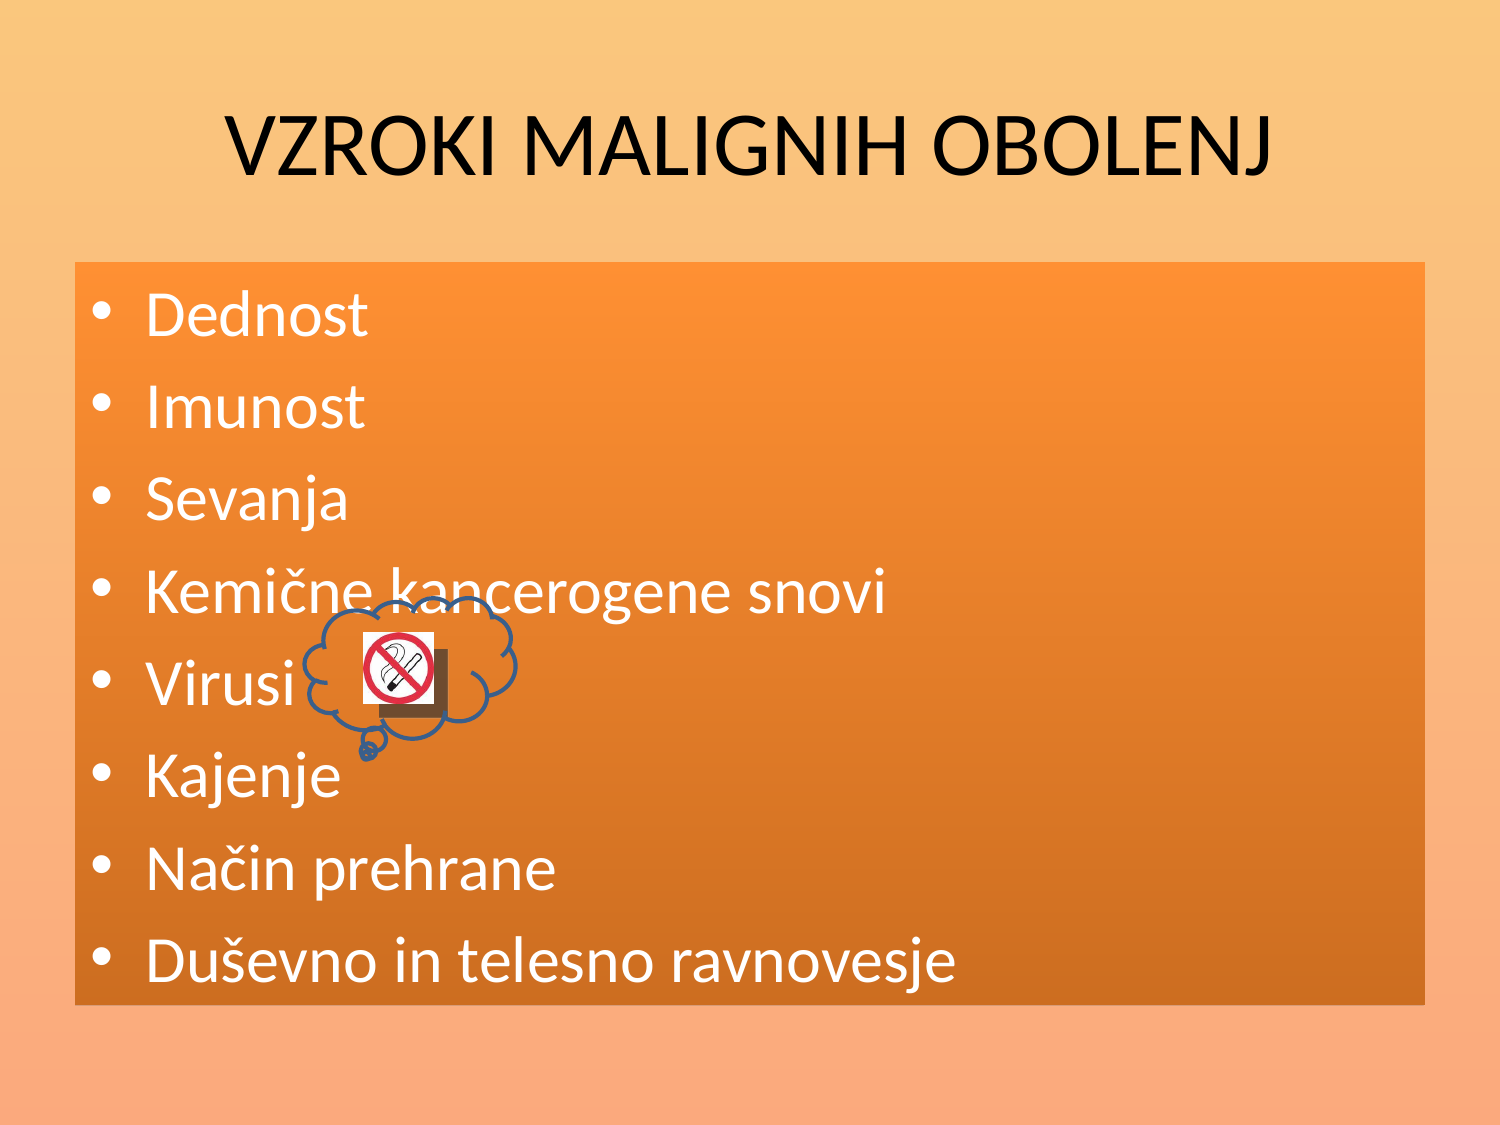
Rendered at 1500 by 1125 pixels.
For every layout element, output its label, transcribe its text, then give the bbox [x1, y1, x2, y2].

picture [363, 632, 434, 704]
list Dednost Imunost Sevanja Kemične kancerogene snovi Virusi Kajenje Način prehrane Duševno in telesno ravnovesje [75, 262, 1425, 1005]
title VZROKI MALIGNIH OBOLENJ [75, 45, 1425, 233]
